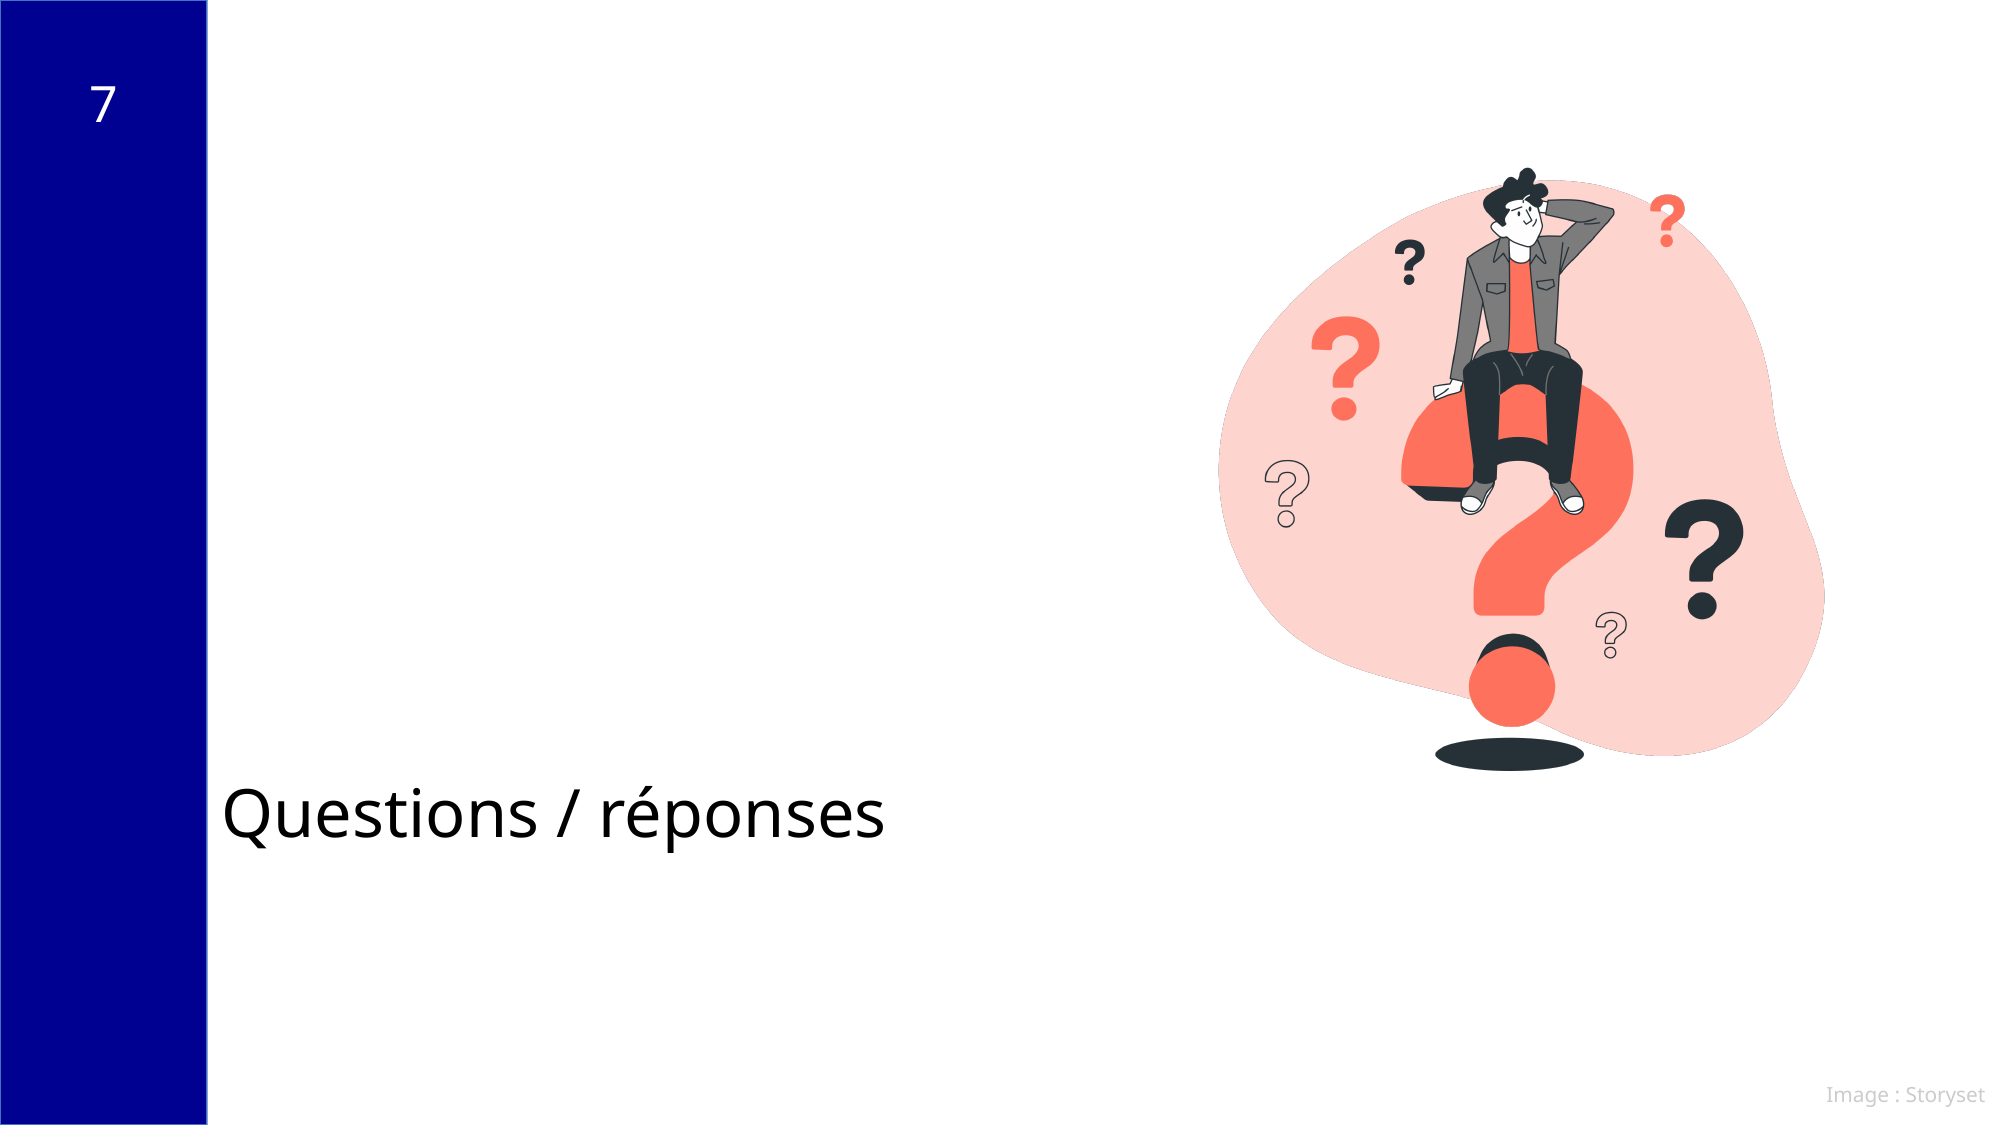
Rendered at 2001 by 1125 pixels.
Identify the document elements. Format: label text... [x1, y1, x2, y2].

picture [1181, 118, 1861, 798]
text_box Image : Storyset [1565, 1062, 2000, 1125]
text_box Questions / réponses [206, 708, 1684, 916]
text_box 7 [0, 0, 207, 207]
